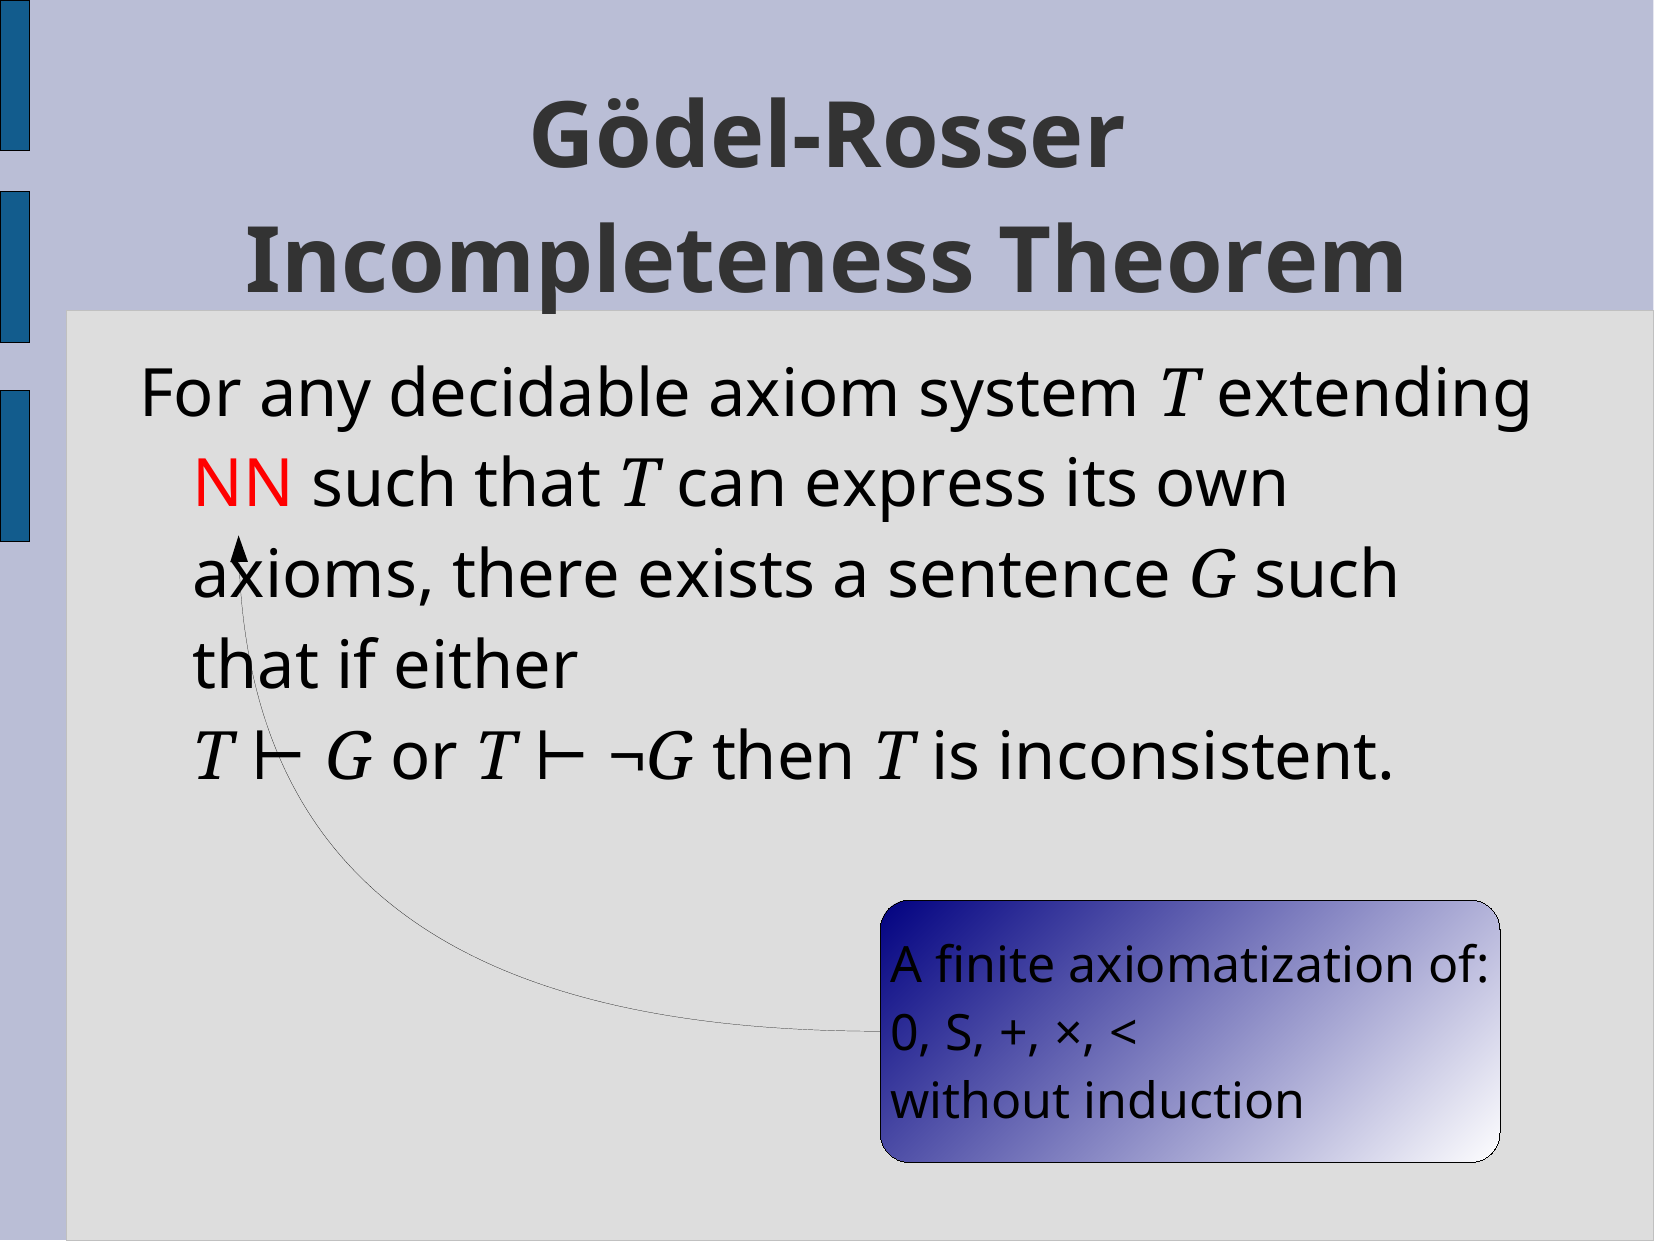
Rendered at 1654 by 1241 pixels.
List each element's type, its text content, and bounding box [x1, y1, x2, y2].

text_box A finite axiomatization of: 0, S, +, ×, < without induction [880, 900, 1501, 1163]
title Gödel-Rosser Incompleteness Theorem [121, 45, 1534, 344]
list For any decidable axiom system T extending NN such that T can express its own axioms, there exists a sentence G such that if either T ⊢ G or T ⊢ ¬G then T is inconsistent. [121, 344, 1534, 869]
